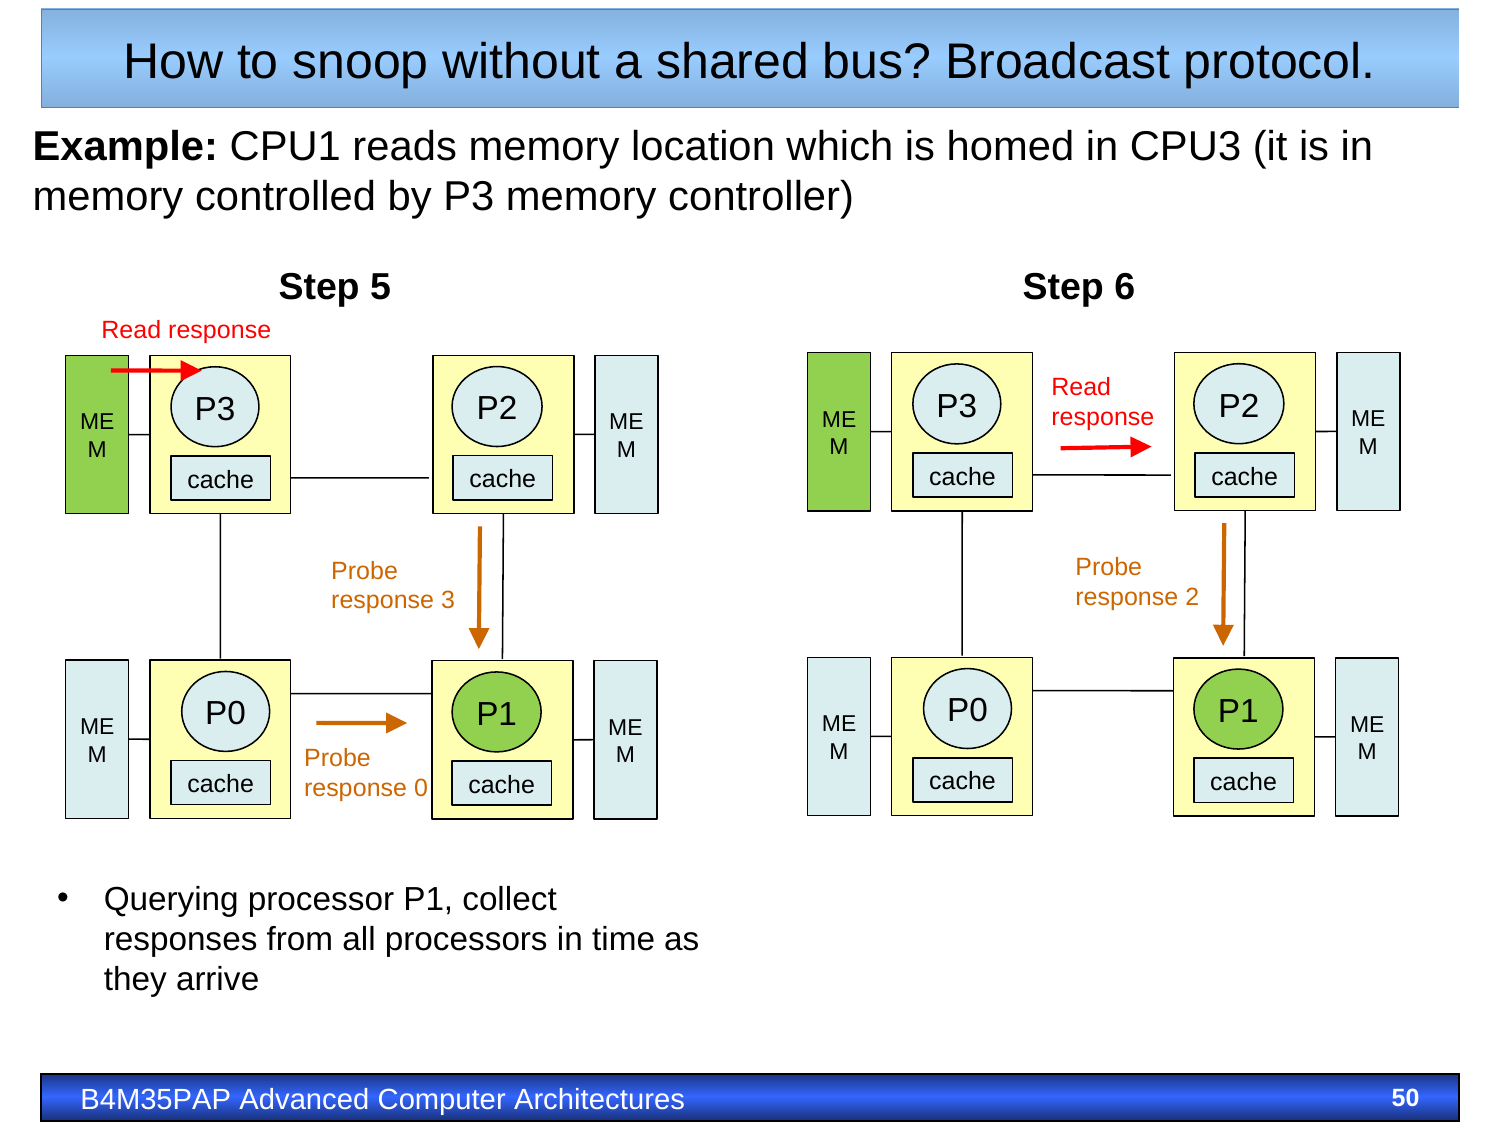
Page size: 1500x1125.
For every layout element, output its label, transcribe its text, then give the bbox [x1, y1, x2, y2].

text_box MEM [65, 660, 129, 819]
text_box P2 [452, 366, 543, 447]
text_box Step 6 [1008, 258, 1151, 316]
text_box MEM [594, 355, 658, 514]
text_box cache [453, 455, 553, 500]
text_box Probe response 2 [1060, 543, 1225, 619]
text_box Probe response 0 [289, 734, 471, 809]
title How to snoop without a shared bus? Broadcast protocol. [41, 8, 1459, 108]
text_box cache [912, 757, 1013, 802]
text_box P0 [181, 671, 270, 752]
text_box [110, 355, 429, 659]
text_box [891, 352, 1316, 816]
text_box P1 [452, 671, 542, 752]
text_box P3 [171, 366, 259, 447]
text_box MEM [807, 352, 871, 511]
text_box MEM [807, 657, 871, 816]
text_box Probe response 3 [316, 546, 481, 622]
text_box Read response [1036, 363, 1177, 439]
text_box MEM [593, 660, 657, 819]
text_box P0 [923, 668, 1012, 749]
text_box [149, 355, 574, 819]
text_box P1 [1193, 669, 1283, 750]
text_box P2 [1193, 363, 1284, 444]
text_box P3 [912, 363, 1001, 444]
text_box Read response [86, 306, 290, 351]
text_box cache [1194, 452, 1295, 497]
text_box MEM [65, 355, 129, 514]
text_box MEM [1336, 352, 1400, 511]
text_box cache [912, 453, 1013, 498]
text_box cache [170, 760, 271, 805]
text_box Querying processor P1, collect responses from all processors in time as they arrive [42, 869, 727, 1005]
text_box cache [1193, 758, 1294, 803]
text_box Step 5 [263, 258, 407, 316]
text_box cache [170, 455, 271, 501]
text_box [891, 352, 1171, 656]
text_box MEM [1335, 657, 1399, 816]
text_box cache [471, 761, 552, 806]
list Example: CPU1 reads memory location which is homed in CPU3 (it is in memory controlled by P3 memory controller) [17, 111, 1500, 233]
